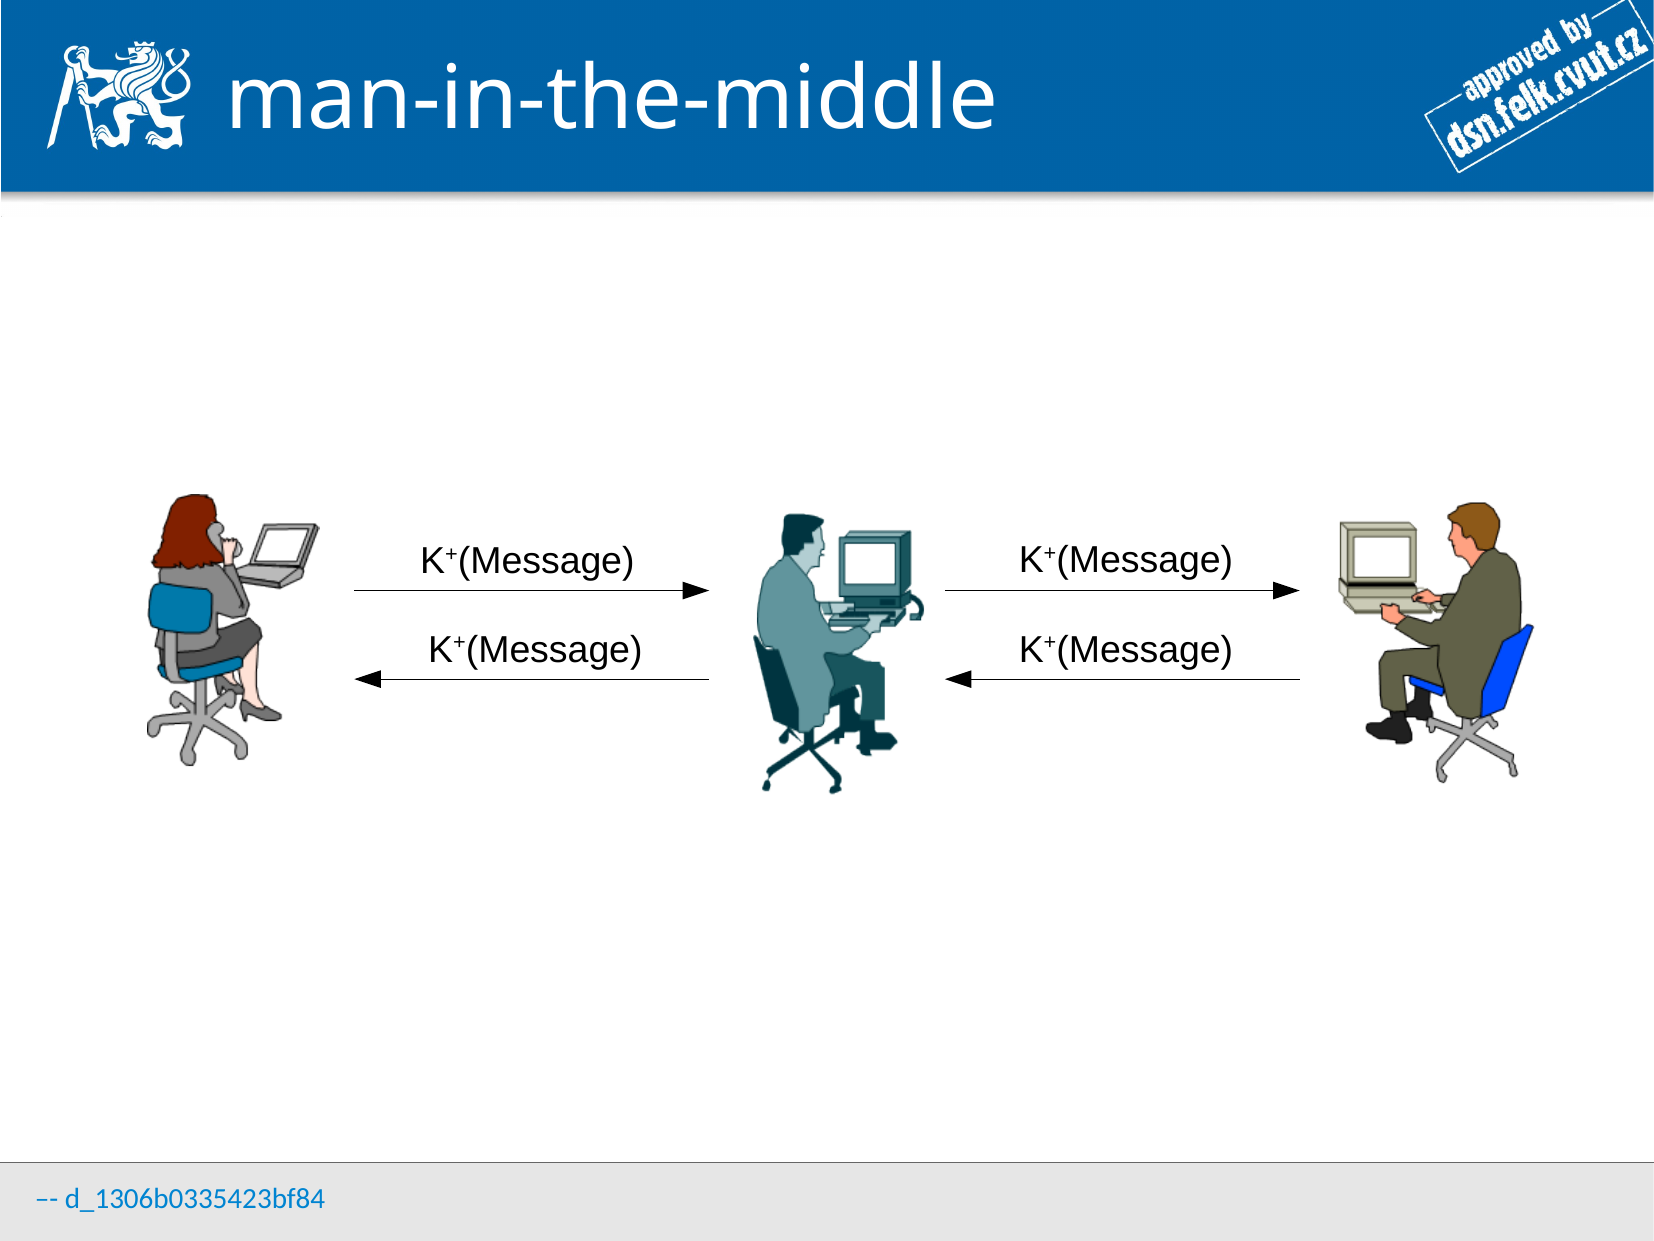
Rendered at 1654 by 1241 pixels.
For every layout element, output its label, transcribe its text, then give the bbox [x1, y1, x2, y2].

text_box K+(Message) [1003, 531, 1249, 590]
picture [753, 513, 931, 798]
title man-in-the-middle [225, 0, 1426, 188]
picture [1337, 501, 1536, 785]
picture [147, 494, 320, 768]
text_box K+(Message) [413, 620, 658, 679]
text_box K+(Message) [405, 532, 650, 590]
text_box K+(Message) [1003, 620, 1249, 679]
picture [1, 0, 1654, 217]
